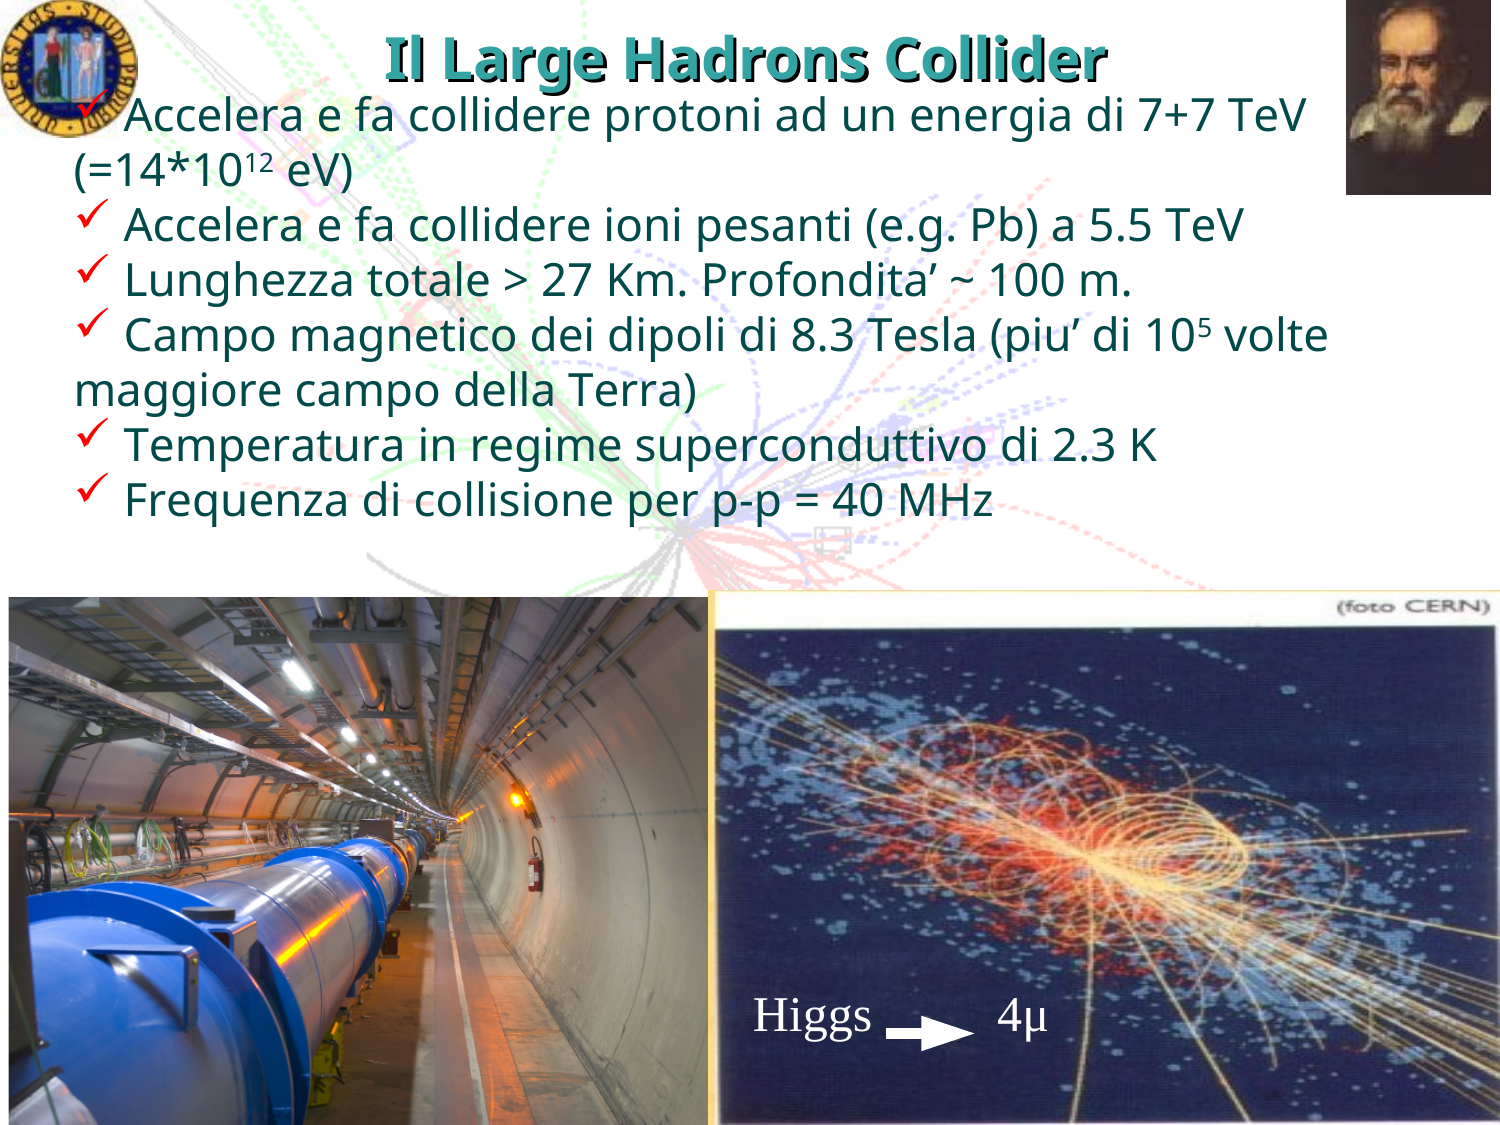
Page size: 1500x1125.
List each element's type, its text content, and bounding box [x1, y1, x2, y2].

text_box Accelera e fa collidere protoni ad un energia di 7+7 TeV (=14*1012 eV) Accelera e fa collidere ioni pesanti (e.g. Pb) a 5.5 TeV Lunghezza totale > 27 Km. Profondita’ ~ 100 m. Campo magnetico dei dipoli di 8.3 Tesla (piu’ di 105 volte maggiore campo della Terra) Temperatura in regime superconduttivo di 2.3 K Frequenza di collisione per p-p = 40 MHz [58, 78, 1497, 534]
picture [0, 0, 1500, 1125]
text_box Higgs 4μ [738, 974, 1152, 1050]
text_box Il Large Hadrons Collider [171, 13, 1322, 78]
